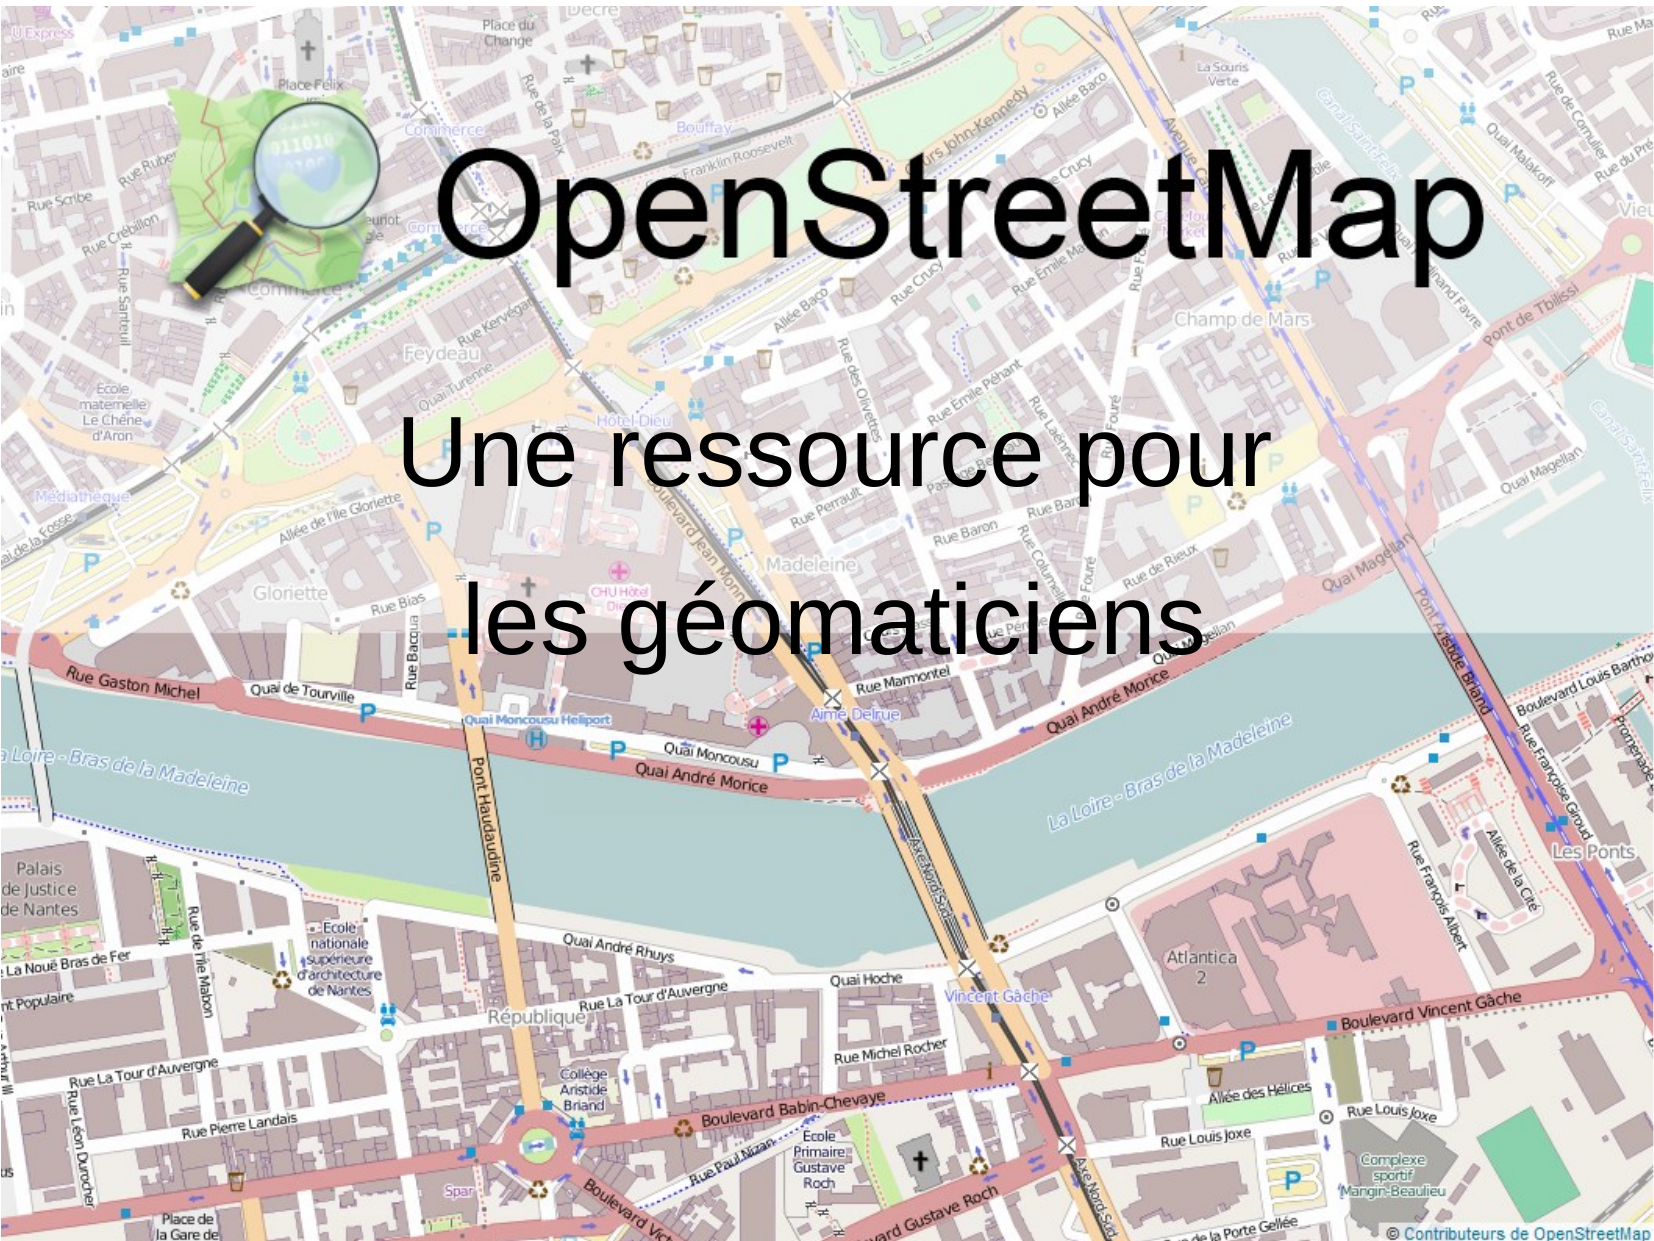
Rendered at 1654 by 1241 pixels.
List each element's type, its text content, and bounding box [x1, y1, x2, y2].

text_box Une ressource pour les géomaticiens [166, 333, 1503, 630]
picture [1, 6, 1654, 1241]
